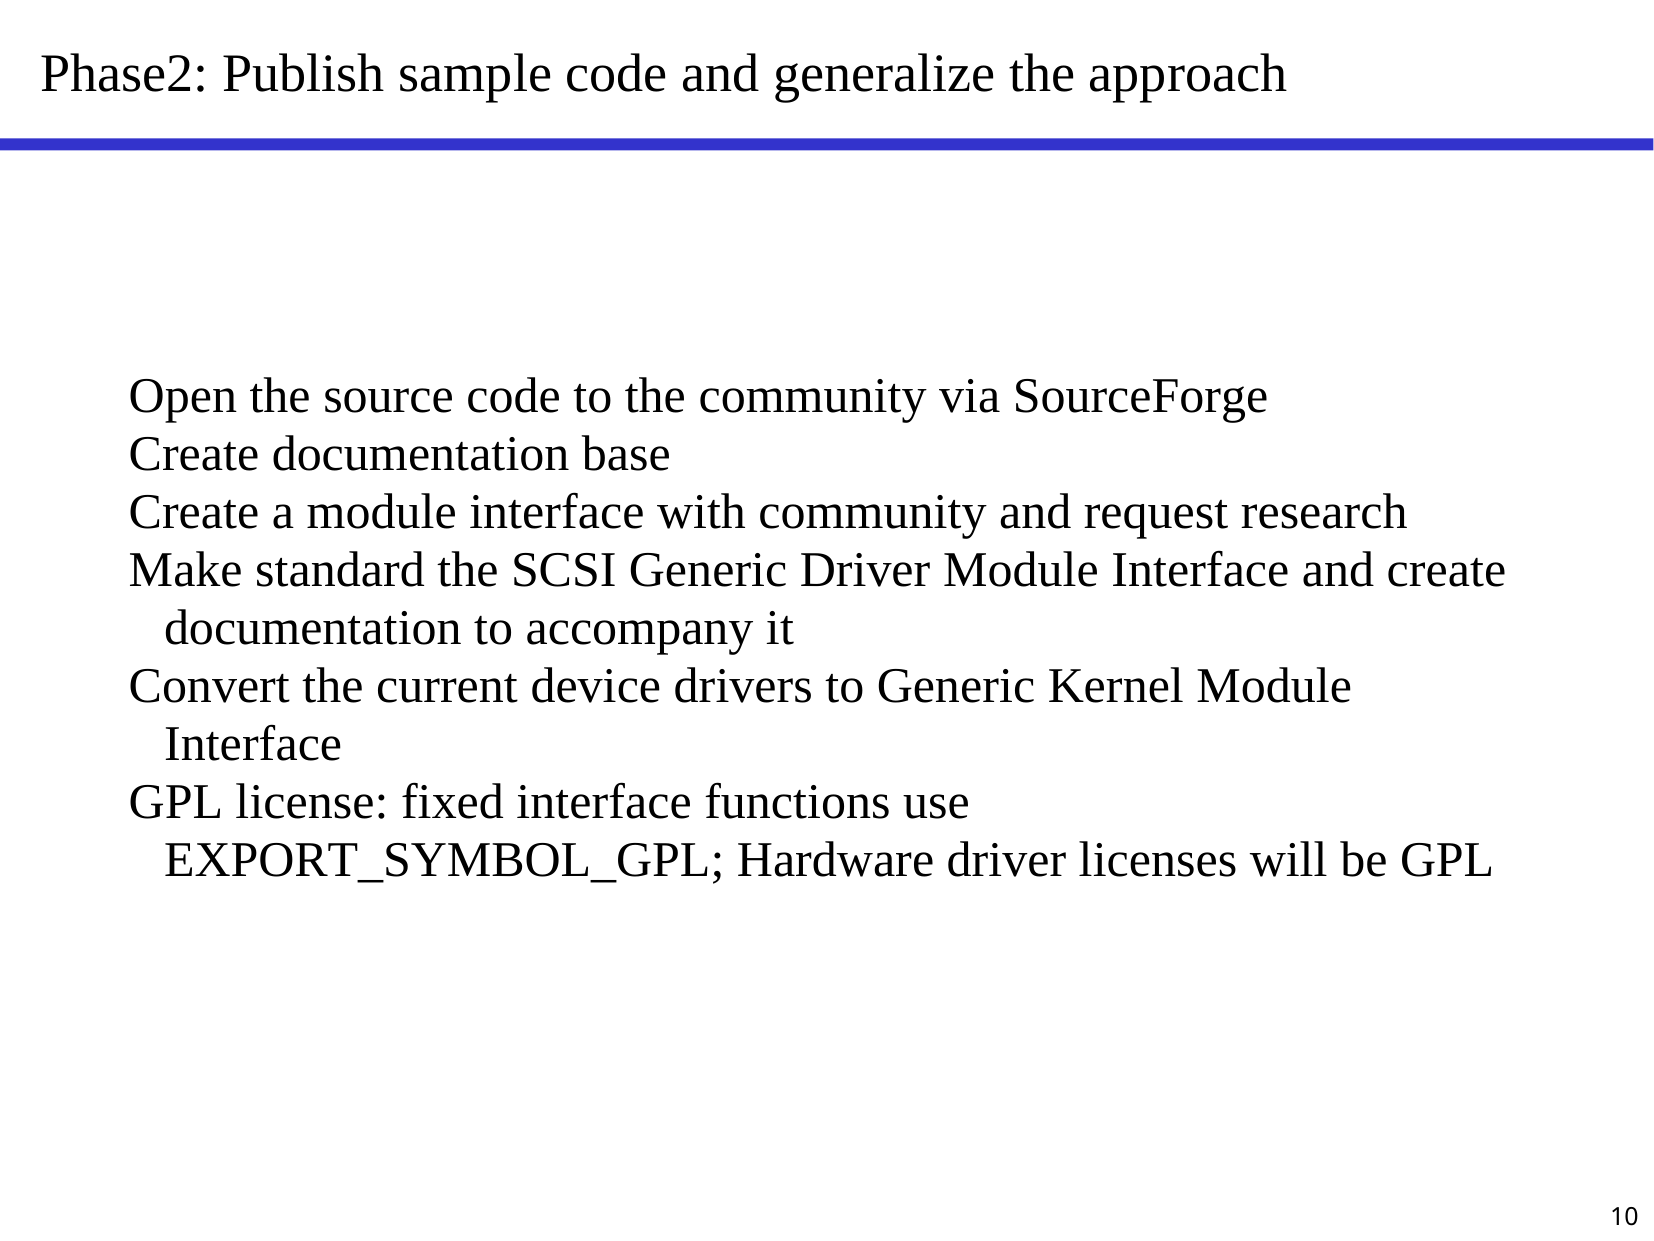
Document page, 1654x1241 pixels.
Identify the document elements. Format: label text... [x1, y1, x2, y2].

text_box Open the source code to the community via SourceForge Create documentation base Create a module interface with community and request research Make standard the SCSI Generic Driver Module Interface and create documentation to accompany it Convert the current device drivers to Generic Kernel Module Interface GPL license: fixed interface functions use EXPORT_SYMBOL_GPL; Hardware driver licenses will be GPL [93, 232, 1532, 1120]
text_box Phase2: Publish sample code and generalize the approach [40, 40, 1554, 150]
